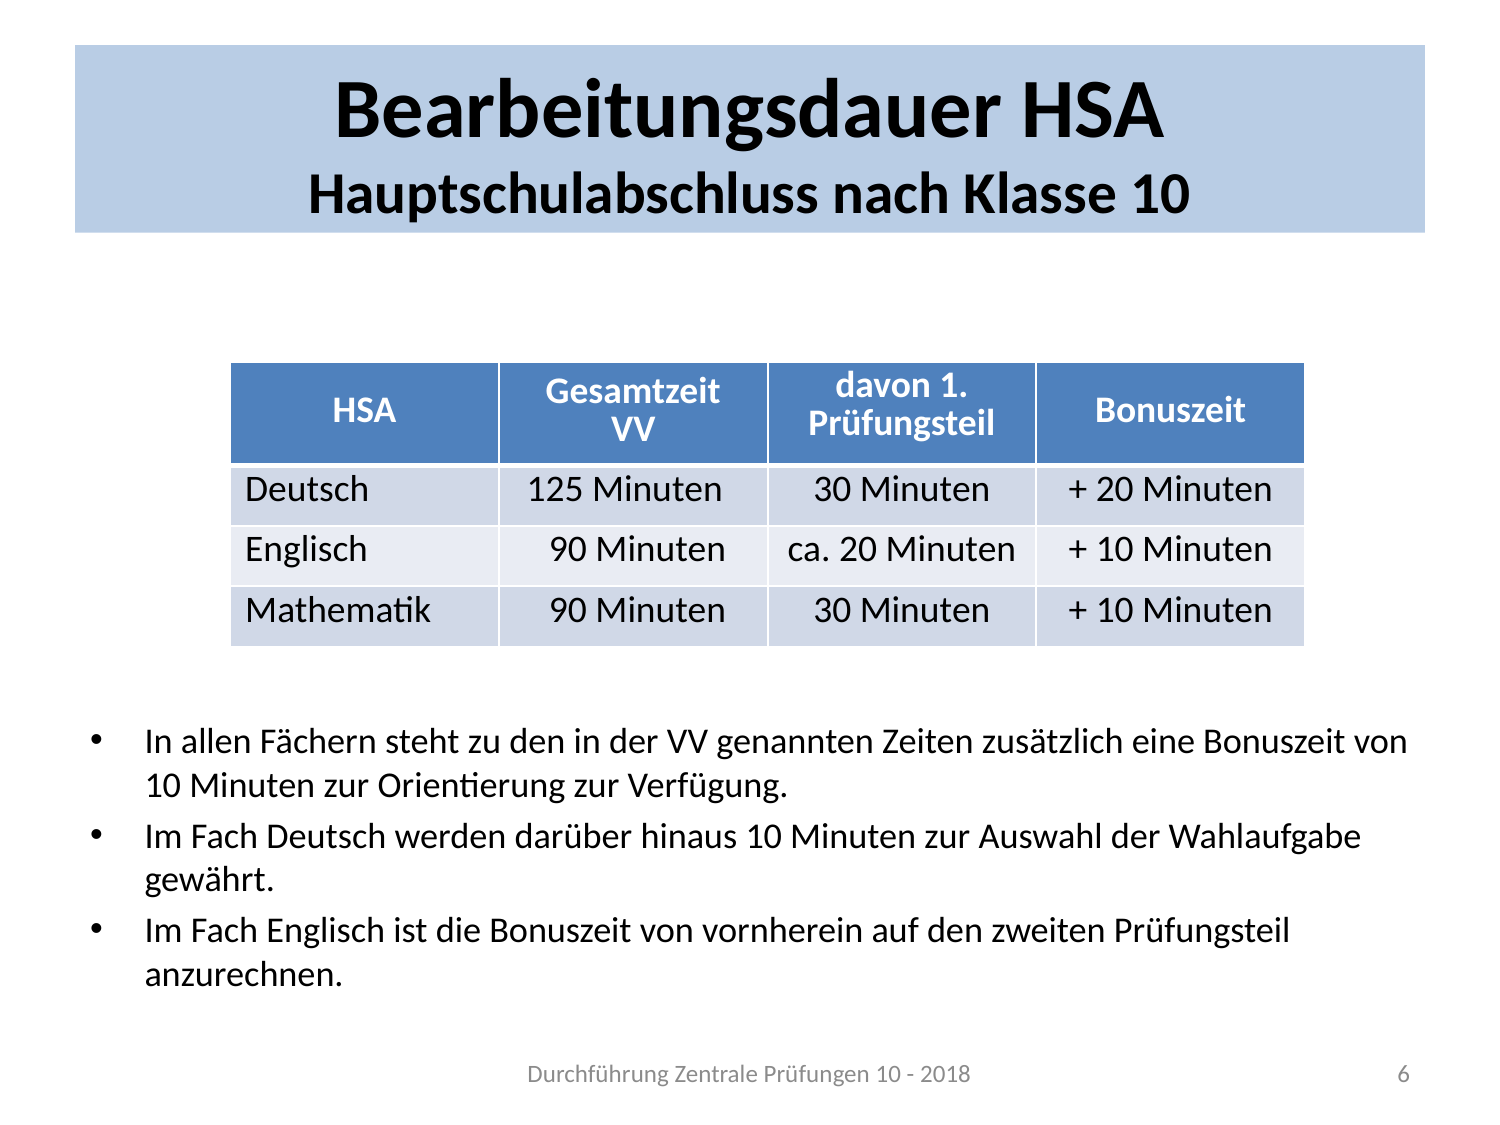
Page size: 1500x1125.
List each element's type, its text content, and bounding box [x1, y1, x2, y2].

table_cell 90 Minuten [500, 587, 767, 646]
list In allen Fächern steht zu den in der VV genannten Zeiten zusätzlich eine Bonuszeit von 10 Minuten zur Orientierung zur Verfügung. Im Fach Deutsch werden darüber hinaus 10 Minuten zur Auswahl der Wahlaufgabe gewährt. Im Fach Englisch ist die Bonuszeit von vornherein auf den zweiten Prüfungsteil anzurechnen. [75, 262, 1425, 1005]
table_header davon 1. Prüfungsteil [769, 363, 1035, 463]
title Bearbeitungsdauer HSA Hauptschulabschluss nach Klasse 10 [75, 45, 1425, 233]
table_cell ca. 20 Minuten [769, 527, 1035, 585]
table_cell Mathematik [231, 587, 498, 646]
table_cell 30 Minuten [769, 468, 1035, 525]
table_header Bonuszeit [1037, 363, 1304, 463]
table_cell 125 Minuten [500, 468, 767, 525]
table_cell + 20 Minuten [1037, 468, 1304, 525]
table_header HSA [231, 363, 498, 463]
table_cell 30 Minuten [769, 587, 1035, 646]
footer Durchführung Zentrale Prüfungen 10 - 2018 [512, 1042, 988, 1103]
table_cell Deutsch [231, 468, 498, 525]
table_cell + 10 Minuten [1037, 587, 1304, 646]
table_header Gesamtzeit VV [500, 363, 767, 463]
table_cell 90 Minuten [500, 527, 767, 585]
table_cell Englisch [231, 527, 498, 585]
slide_number <Foliennummer> [1074, 1042, 1425, 1103]
table_cell + 10 Minuten [1037, 527, 1304, 585]
